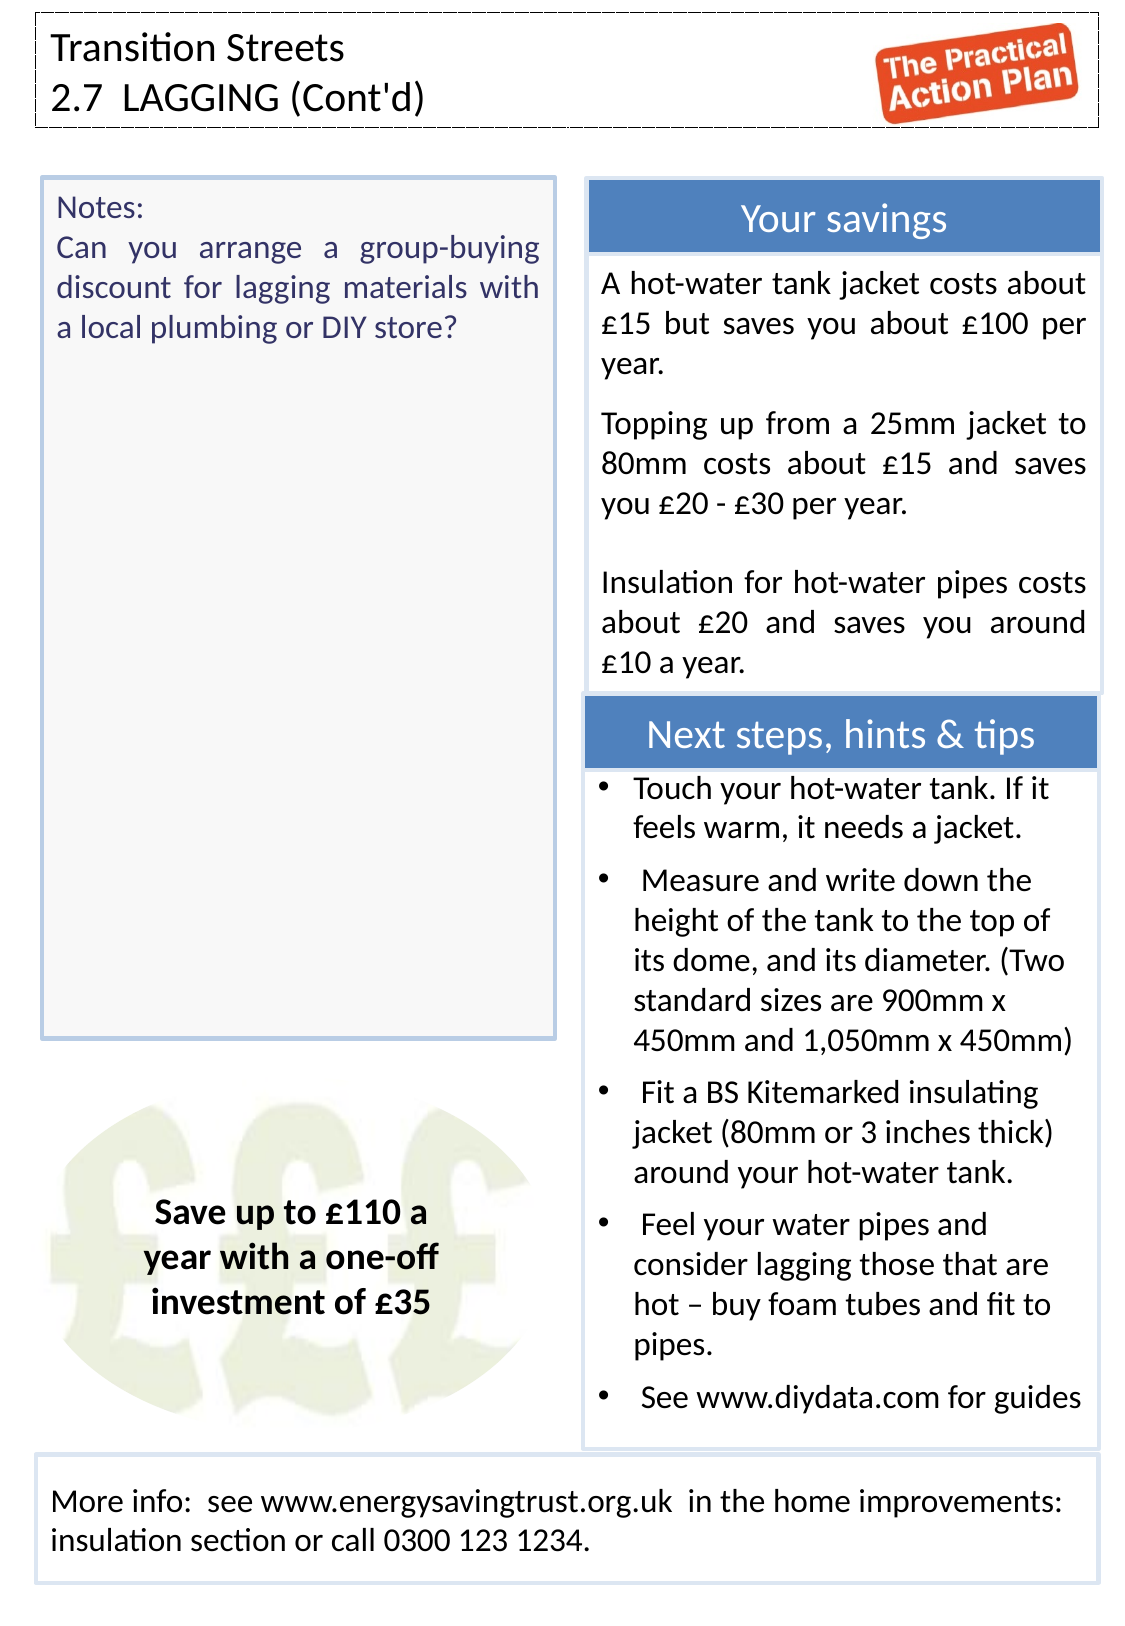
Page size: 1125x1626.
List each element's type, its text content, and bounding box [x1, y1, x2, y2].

text_box Notes: Can you arrange a group-buying discount for lagging materials with a local plumbing or DIY store? [41, 177, 556, 1039]
text_box Touch your hot-water tank. If it feels warm, it needs a jacket. Measure and write down the height of the tank to the top of its dome, and its diameter. (Two standard sizes are 900mm x 450mm and 1,050mm x 450mm) Fit a BS Kitemarked insulating jacket (80mm or 3 inches thick) around your hot-water tank. Feel your water pipes and consider lagging those that are hot – buy foam tubes and fit to pipes. See www.diydata.com for guides [583, 771, 1099, 1449]
text_box Next steps, hints & tips [583, 693, 1099, 771]
text_box Save up to £110 a year with a one-off investment of £35 [31, 1076, 552, 1433]
text_box More info: see www.energysavingtrust.org.uk in the home improvements: insulation section or call 0300 123 1234. [35, 1454, 1099, 1583]
text_box Transition Streets 2.7 LAGGING (Cont'd) [35, 12, 1099, 128]
text_box Your savings [586, 177, 1103, 255]
text_box A hot-water tank jacket costs about £15 but saves you about £100 per year. Topping up from a 25mm jacket to 80mm costs about £15 and saves you £20 - £30 per year. Insulation for hot-water pipes costs about £20 and saves you around £10 a year. [586, 255, 1103, 694]
